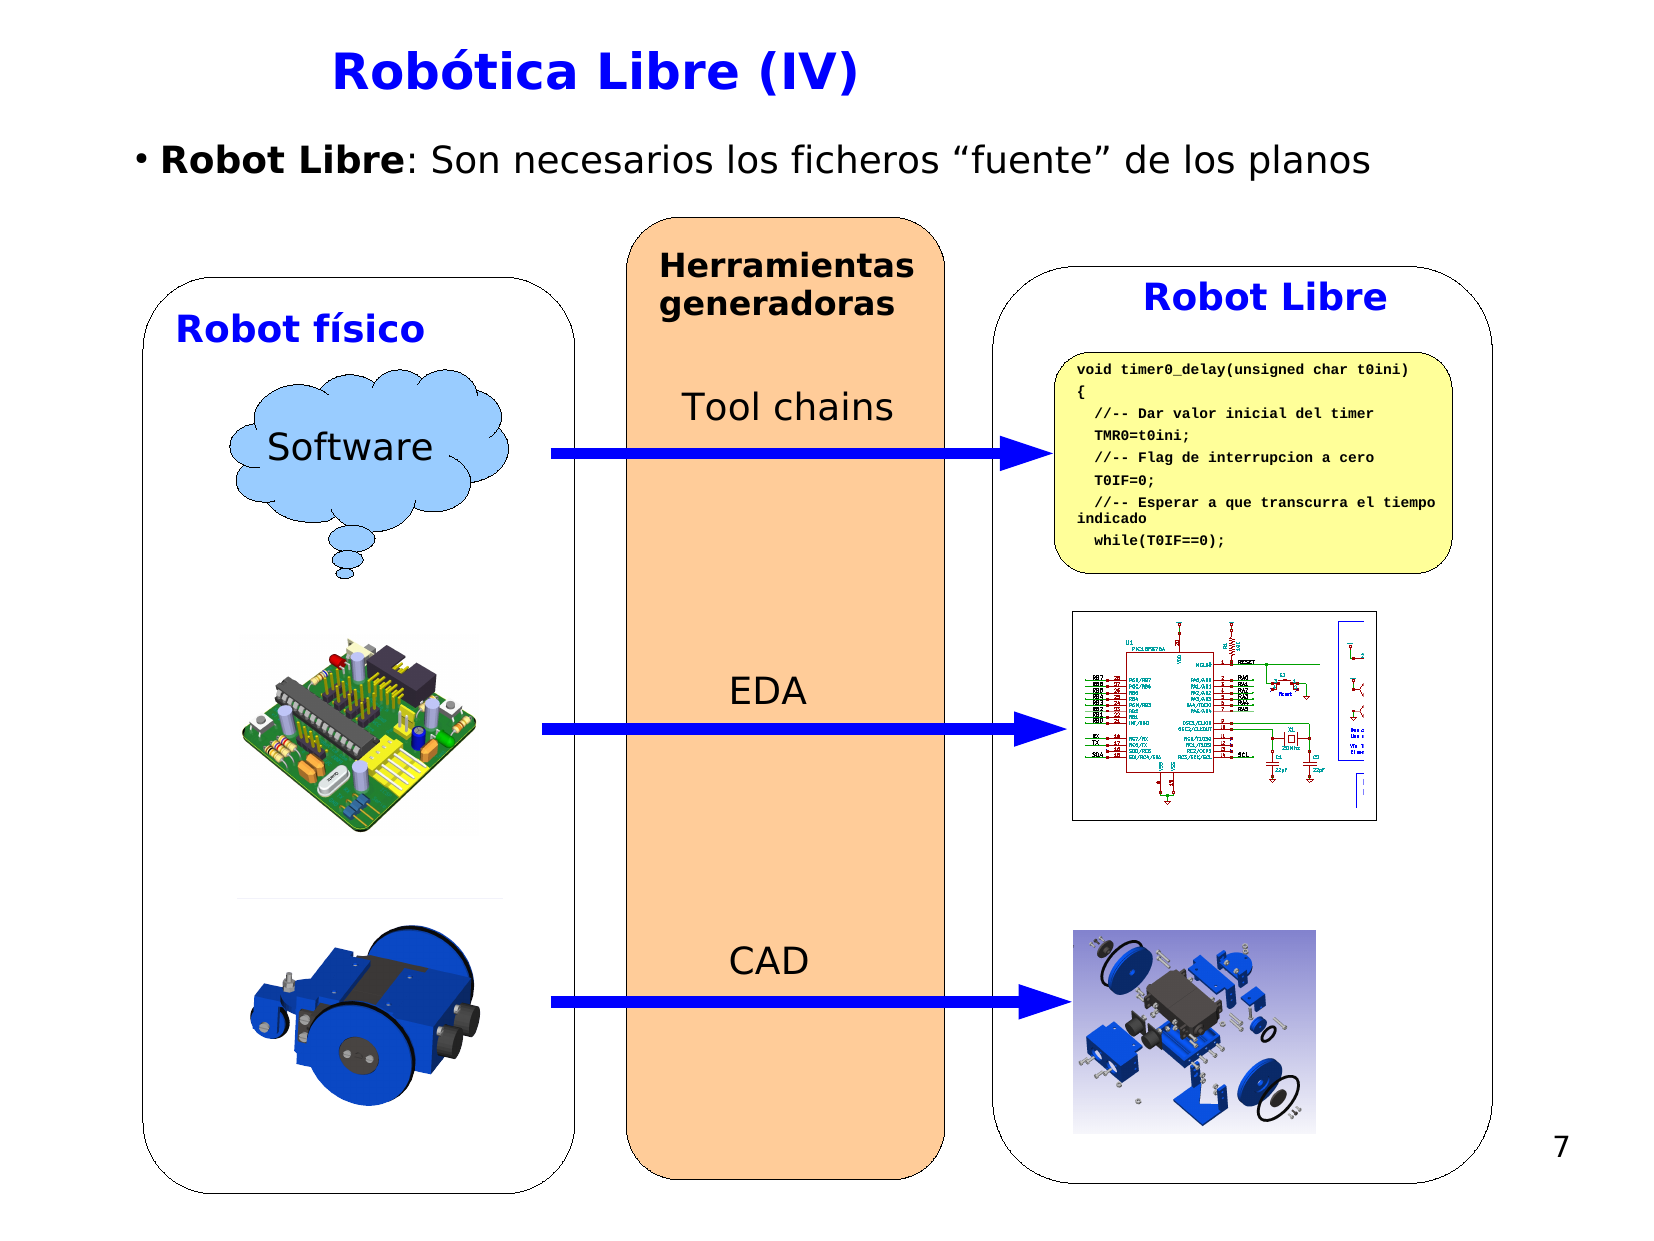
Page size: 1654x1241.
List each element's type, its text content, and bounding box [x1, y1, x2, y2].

text_box CAD [714, 932, 825, 992]
text_box Software [252, 418, 449, 477]
text_box [626, 262, 945, 448]
text_box Robot físico [160, 300, 441, 360]
text_box [626, 735, 945, 996]
picture [1079, 616, 1364, 808]
text_box EDA [713, 662, 823, 721]
text_box Herramientas generadoras [644, 239, 931, 332]
text_box [992, 266, 1493, 1184]
text_box Robótica Libre (IV) [317, 35, 919, 109]
picture [239, 634, 479, 836]
text_box [626, 459, 945, 723]
text_box Tool chains [667, 378, 910, 437]
text_box void timer0_delay(unsigned char t0ini) { //-- Dar valor inicial del timer TMR0=t0ini; //-- Flag de interrupcion a cero T0IF=0; //-- Esperar a que transcurra el tiempo indicado while(T0IF==0); [1062, 354, 1529, 569]
text_box [626, 1008, 945, 1180]
picture [1073, 930, 1316, 1134]
text_box Robot Libre [1127, 268, 1404, 327]
picture [237, 898, 503, 1121]
text_box [142, 277, 575, 1194]
text_box Robot Libre: Son necesarios los ficheros “fuente” de los planos [120, 131, 1482, 262]
